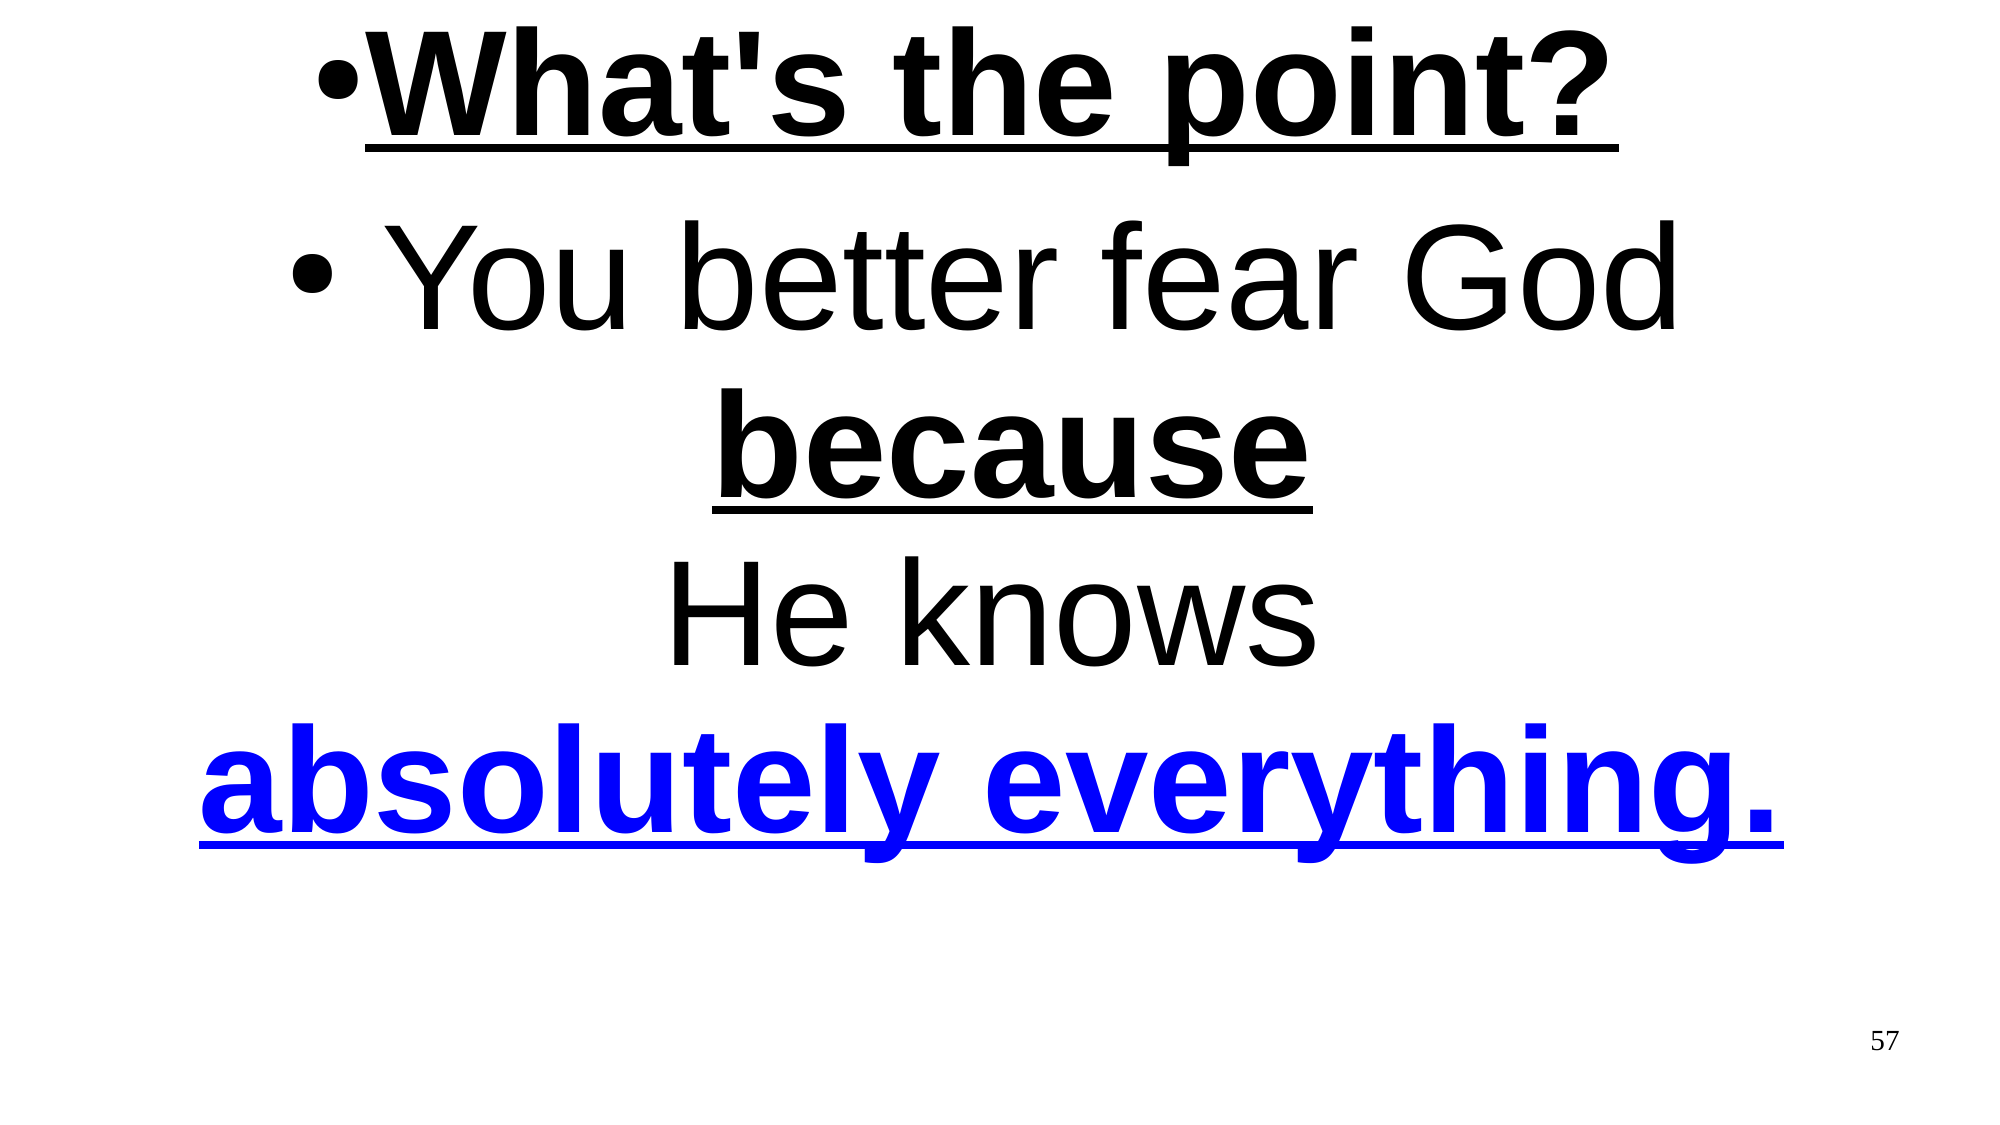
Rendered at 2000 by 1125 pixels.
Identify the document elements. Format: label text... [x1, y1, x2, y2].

list What's the point? You better fear God because He knows absolutely everything. [0, 0, 1996, 1123]
